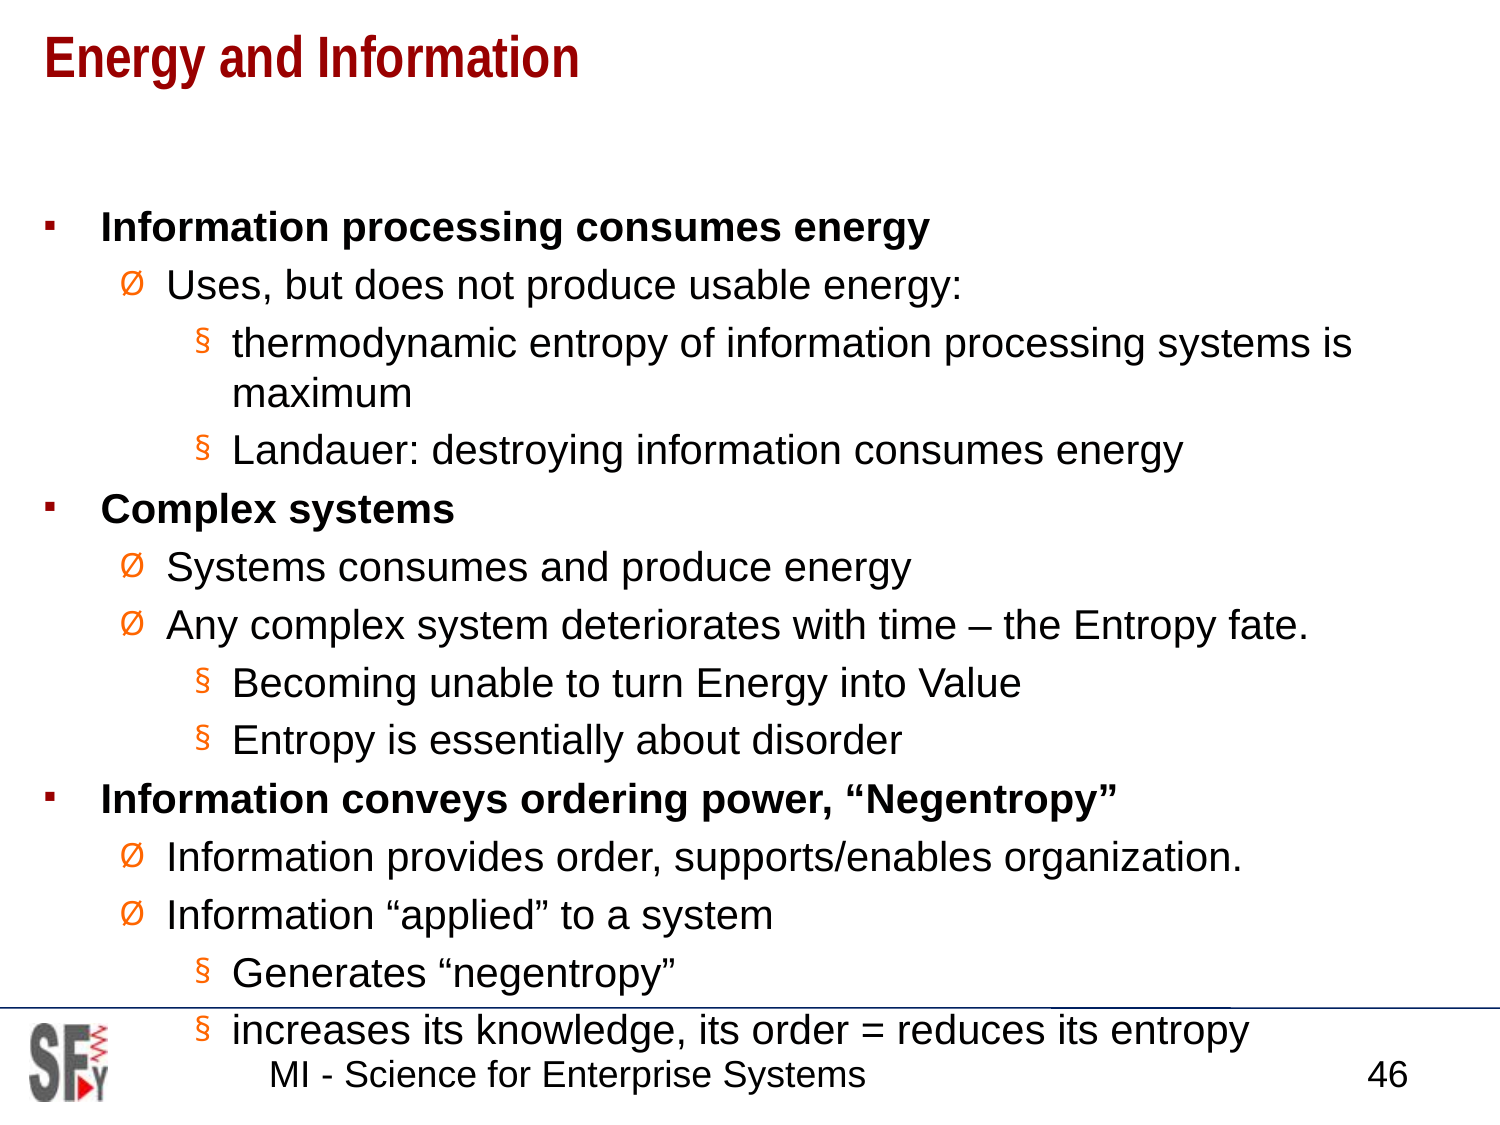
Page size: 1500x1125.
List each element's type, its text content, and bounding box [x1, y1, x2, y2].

slide_number <numéro> [1352, 1034, 1490, 1103]
list Information processing consumes energy Uses, but does not produce usable energy: thermodynamic entropy of information processing systems is maximum Landauer: destroying information consumes energy Complex systems Systems consumes and produce energy Any complex system deteriorates with time – the Entropy fate. Becoming unable to turn Energy into Value Entropy is essentially about disorder Information conveys ordering power, “Negentropy” Information provides order, supports/enables organization. Information “applied” to a system Generates “negentropy” increases its knowledge, its order = reduces its entropy [29, 184, 1471, 988]
footer MI - Science for Enterprise Systems [253, 1034, 1336, 1103]
picture [29, 1023, 108, 1102]
title Energy and Information [29, 12, 1471, 138]
